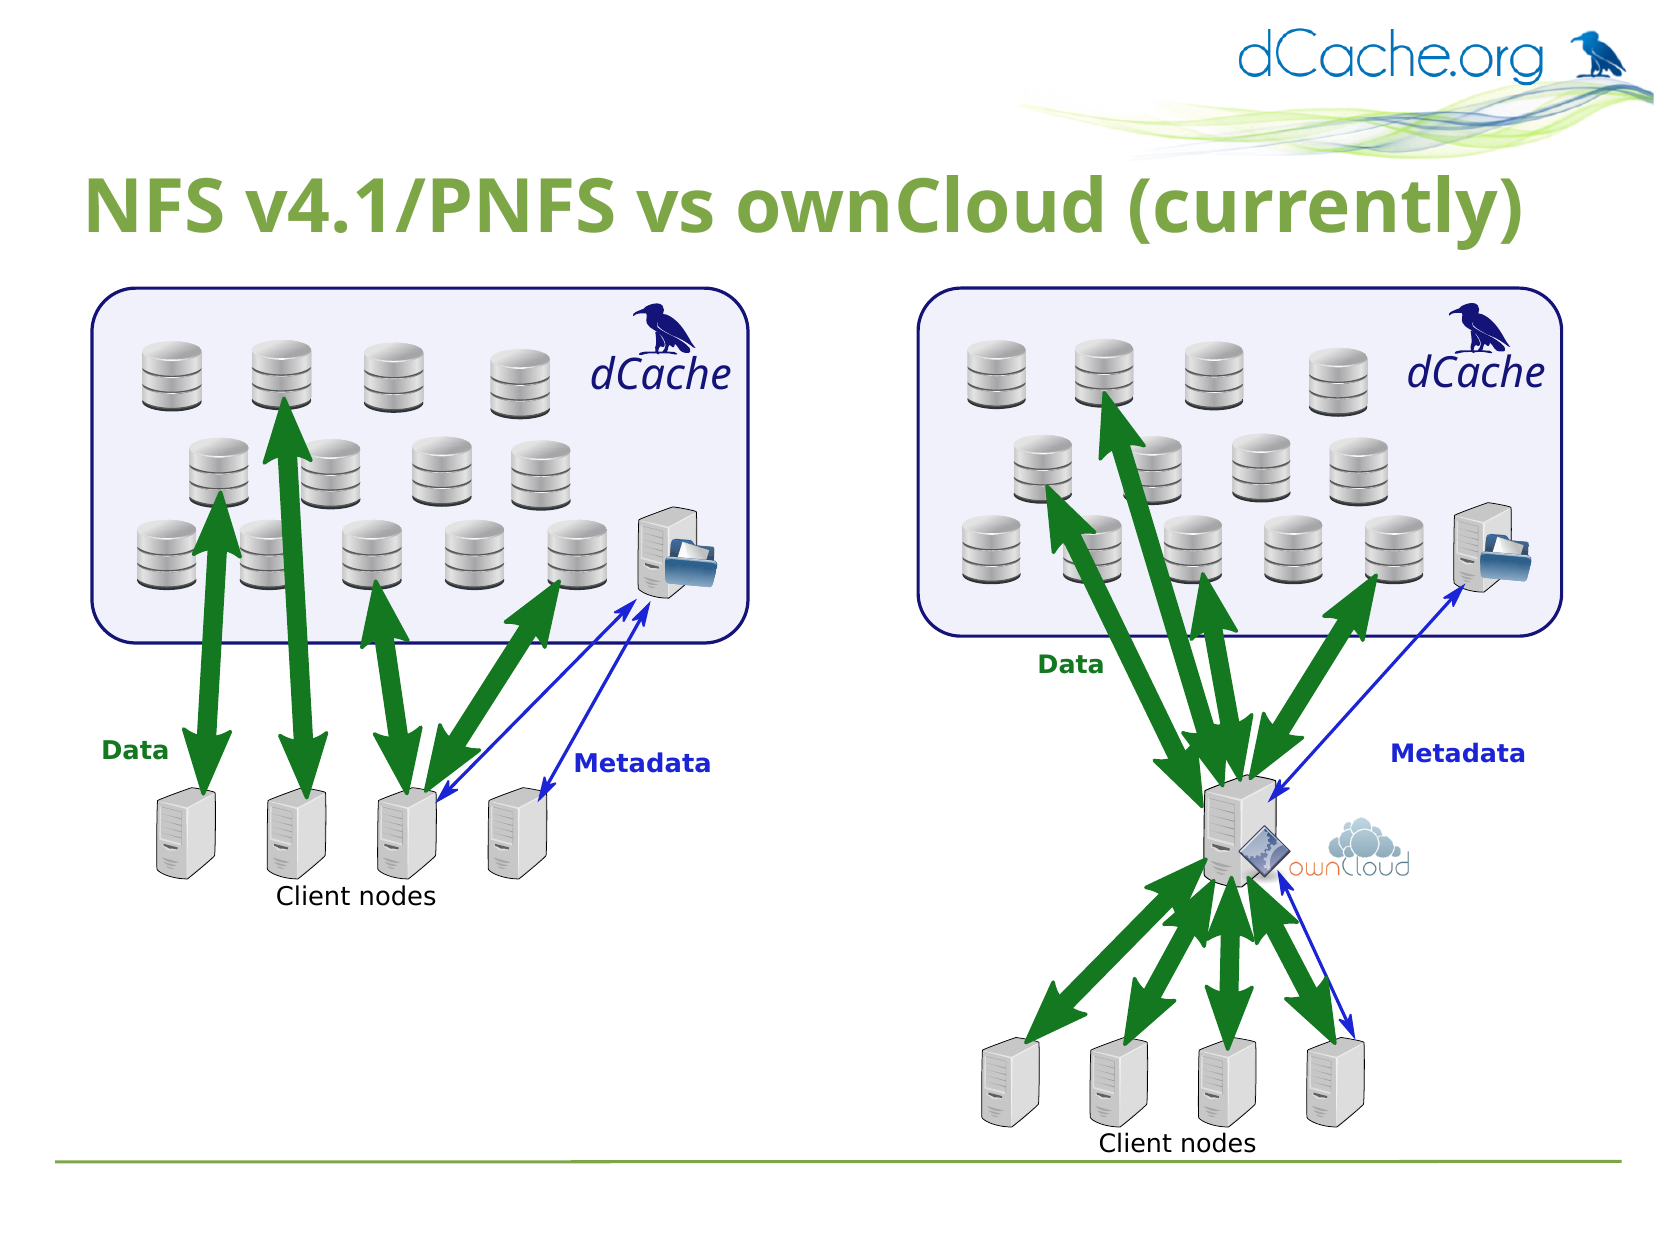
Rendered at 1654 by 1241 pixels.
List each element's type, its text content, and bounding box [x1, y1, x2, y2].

picture [916, 286, 1564, 1154]
picture [90, 286, 750, 906]
picture [956, 16, 1654, 169]
title NFS v4.1/PNFS vs ownCloud (currently) [82, 155, 1605, 252]
